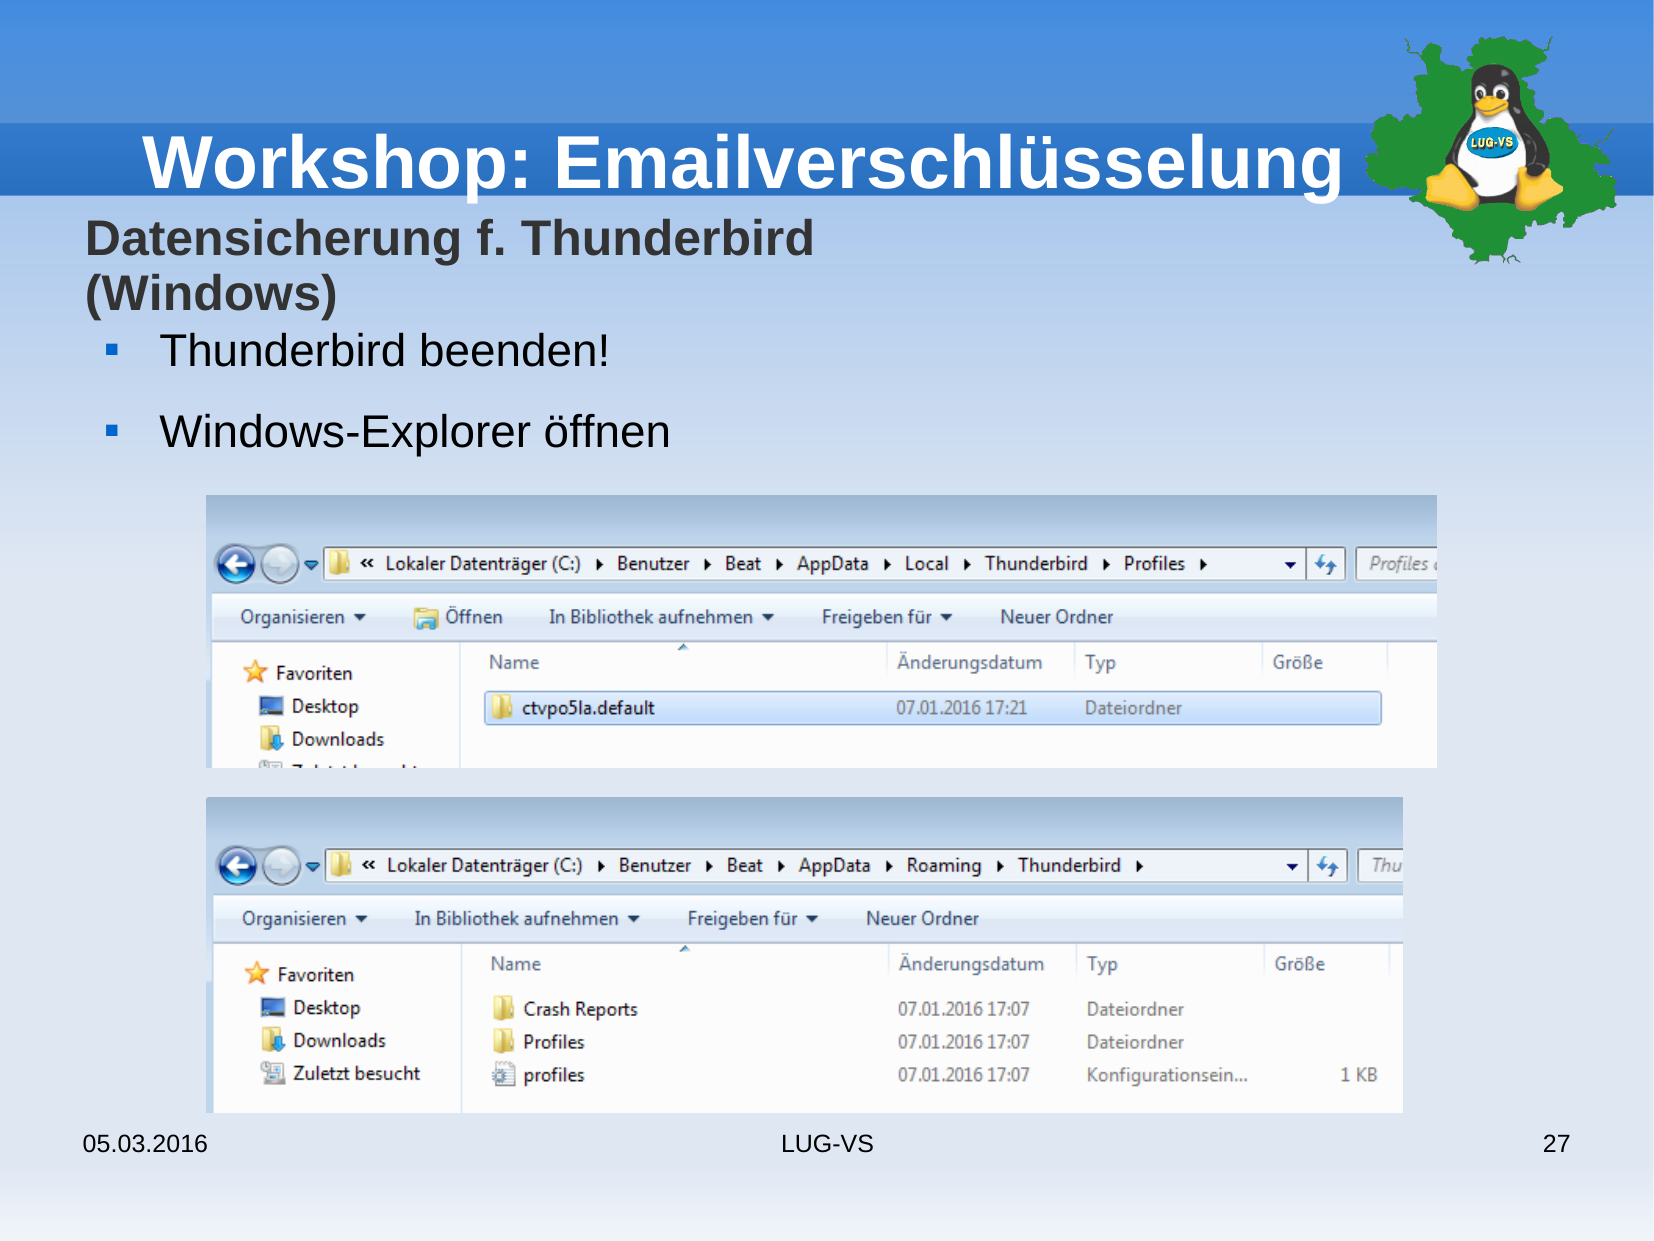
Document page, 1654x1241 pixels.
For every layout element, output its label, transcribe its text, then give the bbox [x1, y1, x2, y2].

list Thunderbird beenden! Windows-Explorer öffnen [88, 324, 1577, 1097]
picture [0, 0, 1654, 1241]
picture [206, 495, 1437, 768]
title Workshop: Emailverschlüsselung [0, 59, 1489, 267]
text_box Datensicherung f. Thunderbird (Windows) [14, 209, 981, 324]
